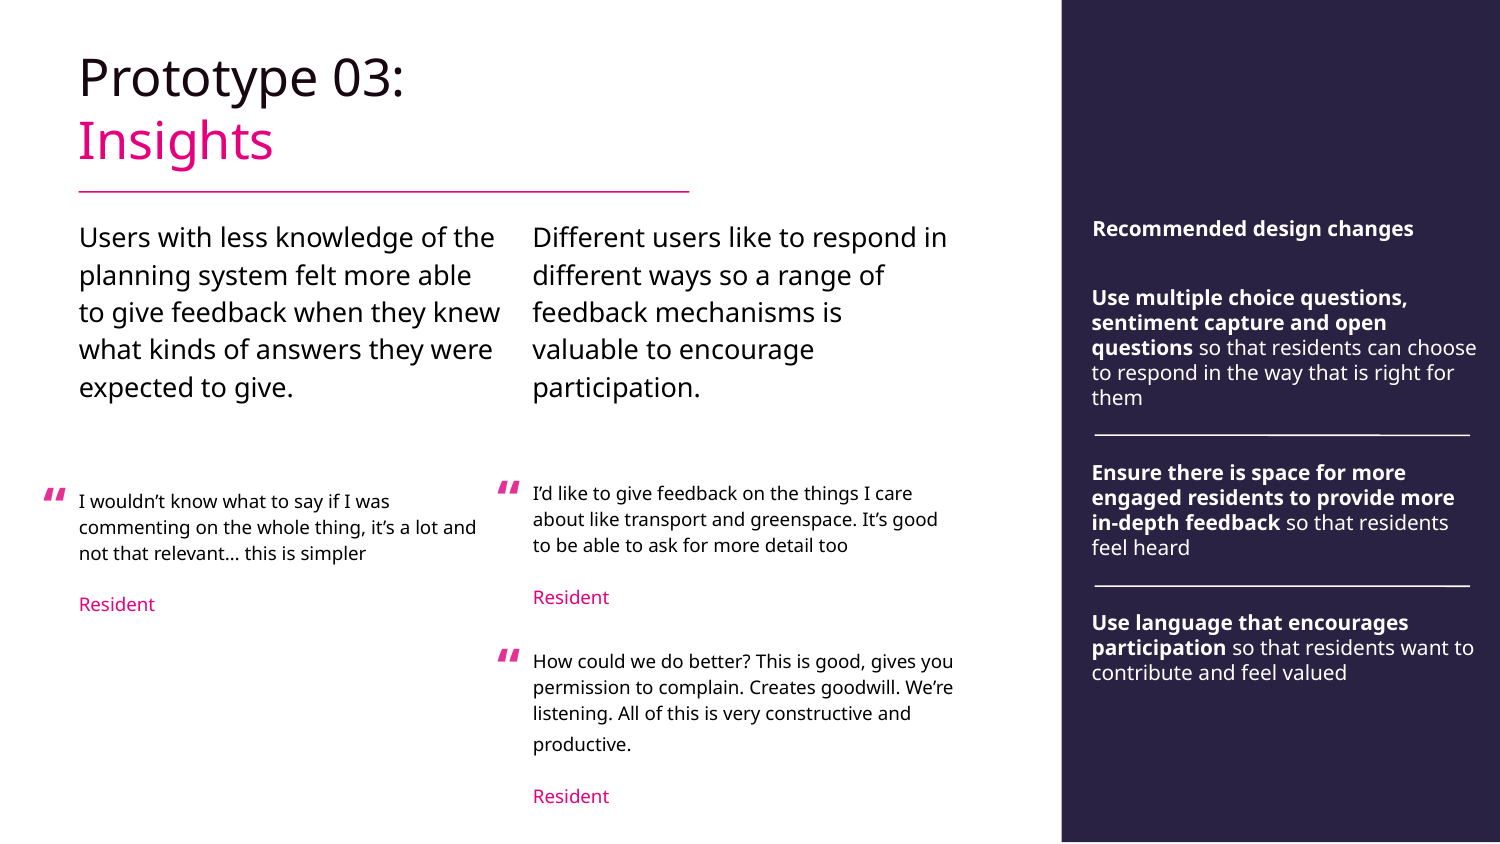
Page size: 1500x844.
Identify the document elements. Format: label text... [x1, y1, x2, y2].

text_box Users with less knowledge of the planning system felt more able to give feedback when they knew what kinds of answers they were expected to give. [78, 216, 501, 403]
text_box I wouldn’t know what to say if I was commenting on the whole thing, it’s a lot and not that relevant… this is simpler Resident [78, 486, 501, 616]
text_box Different users like to respond in different ways so a range of feedback mechanisms is valuable to encourage participation. [532, 215, 954, 403]
text_box Recommended design changes [1062, 204, 1500, 253]
text_box How could we do better? This is good, gives you permission to complain. Creates goodwill. We’re listening. All of this is very constructive and productive. Resident [532, 646, 955, 808]
text_box [1061, 0, 1500, 843]
text_box Prototype 03: Insights [78, 44, 739, 216]
text_box “ [43, 473, 114, 537]
text_box Use multiple choice questions, sentiment capture and open questions so that residents can choose to respond in the way that is right for them Ensure there is space for more engaged residents to provide more in-depth feedback so that residents feel heard Use language that encourages participation so that residents want to contribute and feel valued [1091, 284, 1478, 727]
text_box “ [498, 465, 568, 529]
text_box I’d like to give feedback on the things I care about like transport and greenspace. It’s good to be able to ask for more detail too Resident [532, 478, 955, 608]
text_box “ [498, 634, 568, 697]
